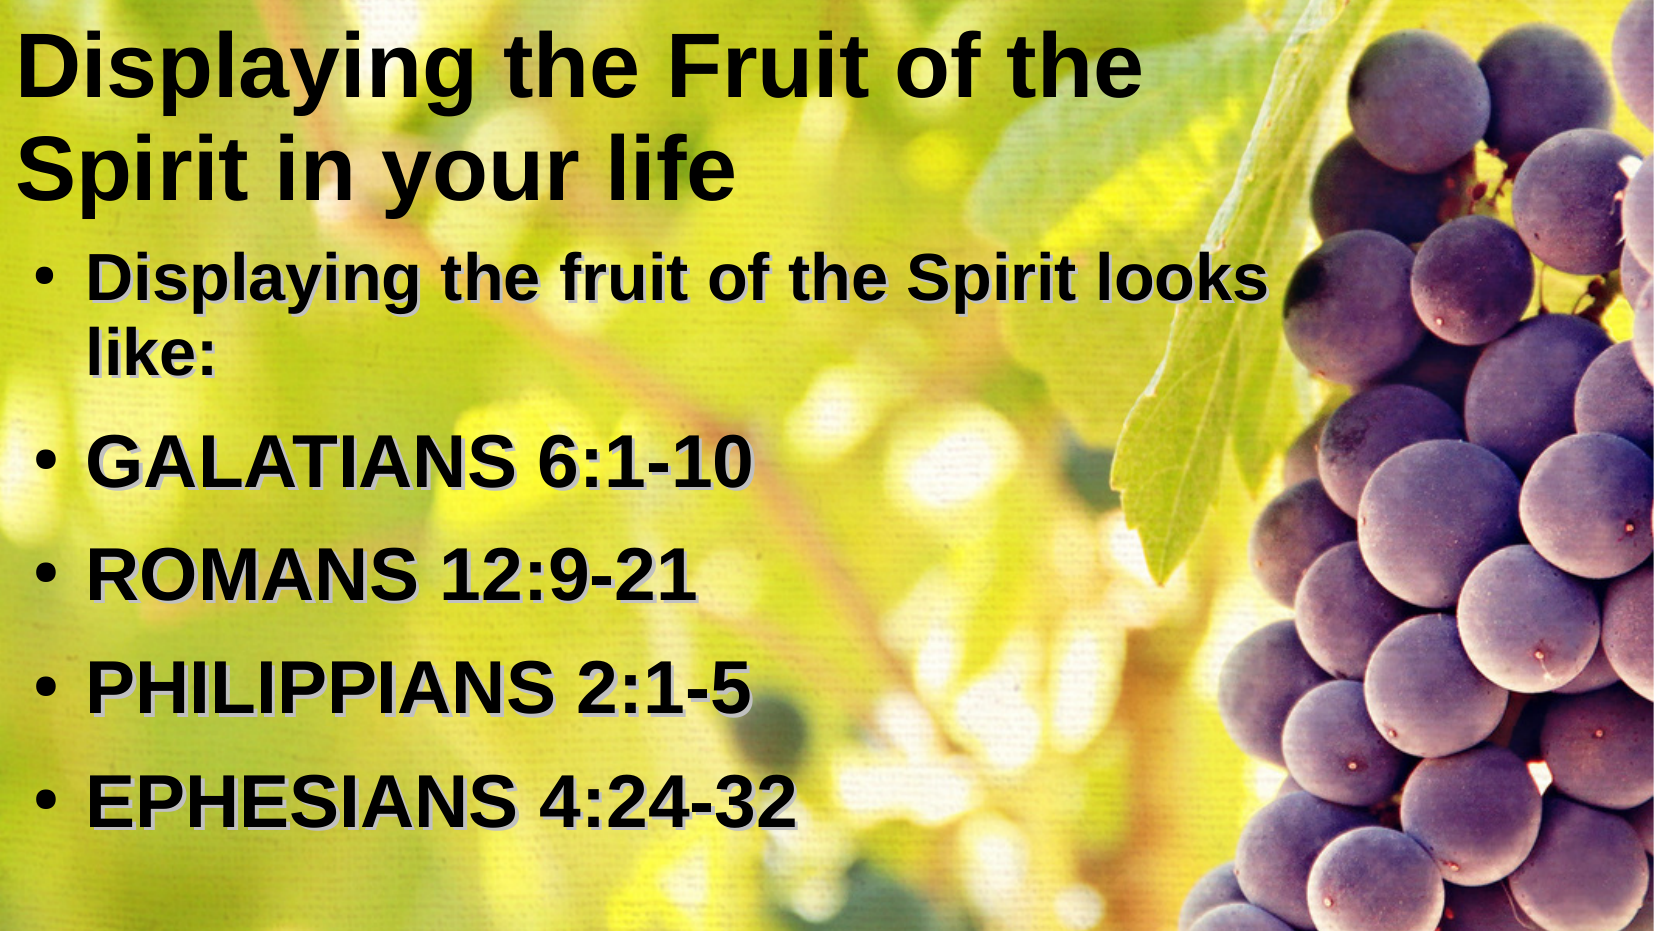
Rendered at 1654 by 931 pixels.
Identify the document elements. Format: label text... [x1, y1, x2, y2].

list Displaying the fruit of the Spirit looks like: GALATIANS 6:1-10 ROMANS 12:9-21 PHILIPPIANS 2:1-5 EPHESIANS 4:24-32 [15, 240, 1636, 916]
picture [0, 0, 1654, 931]
title Displaying the Fruit of the Spirit in your life [15, 0, 1654, 296]
